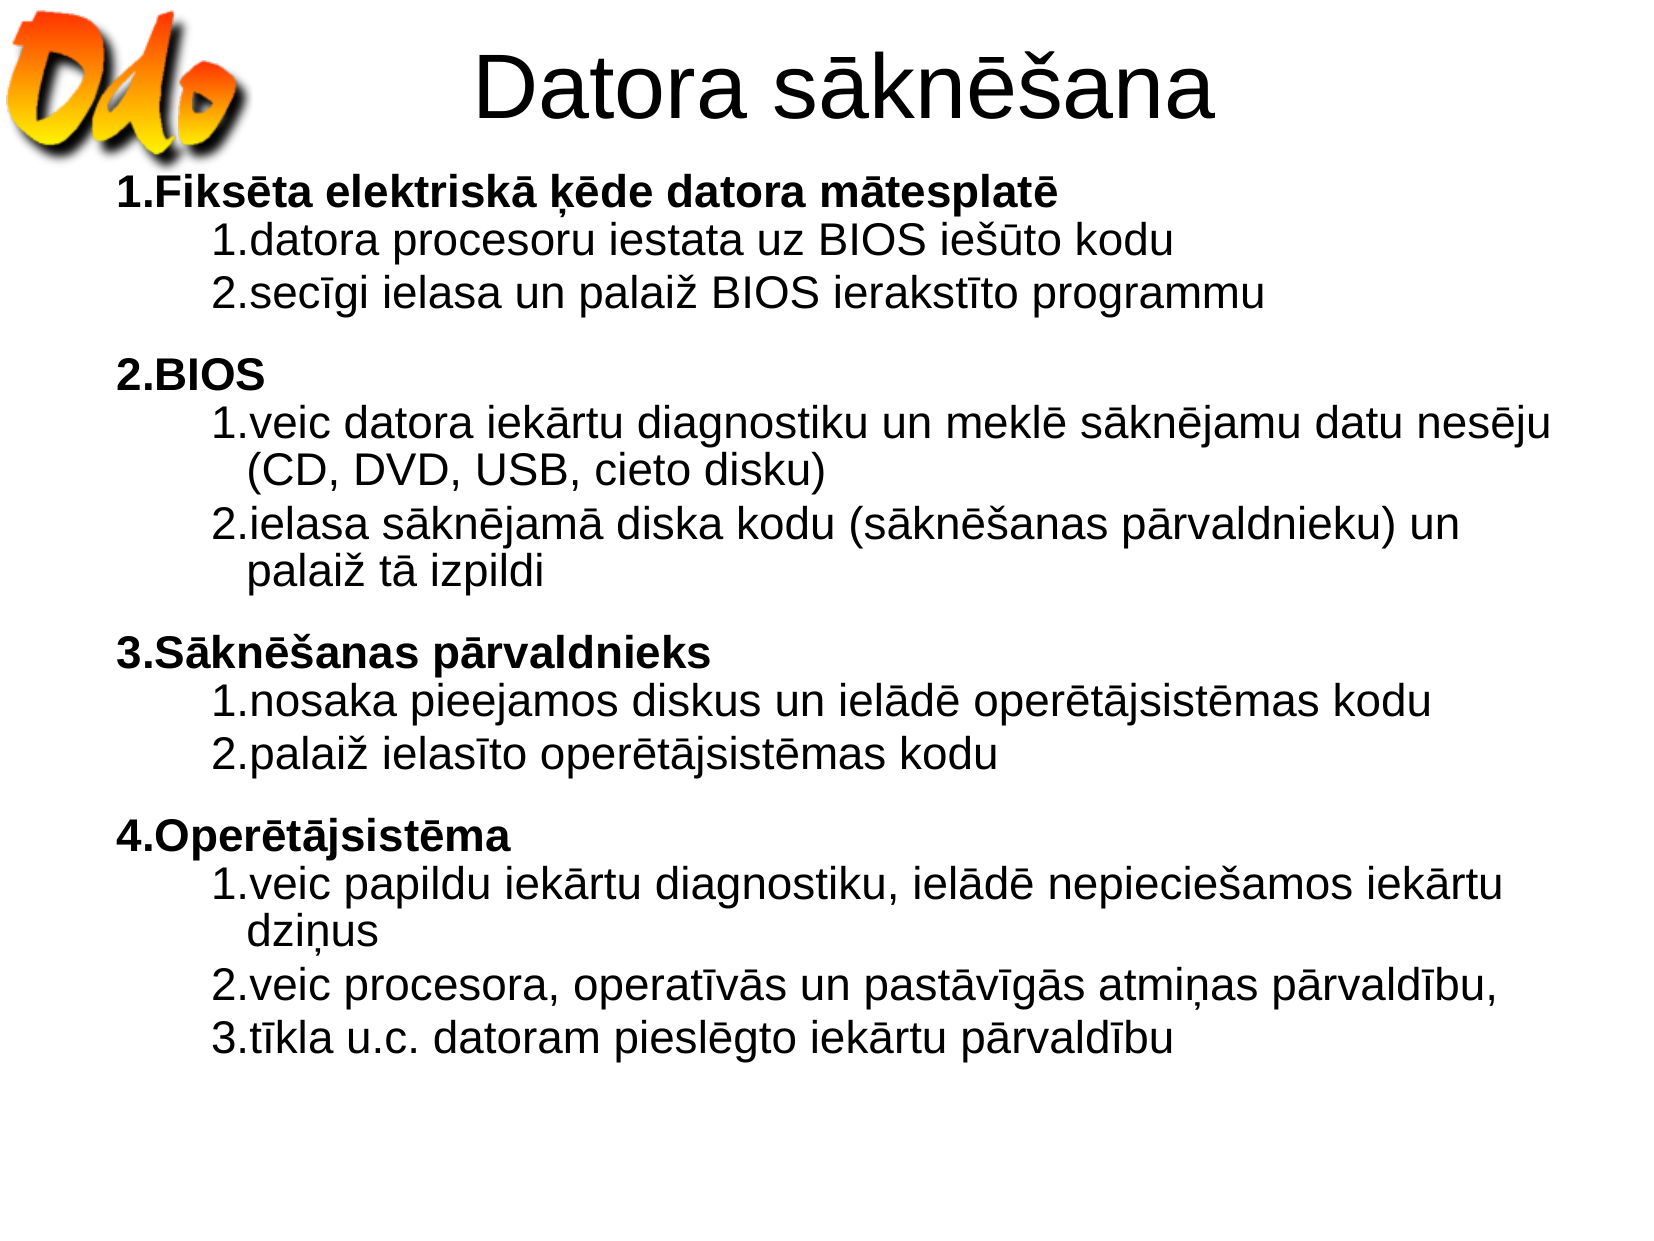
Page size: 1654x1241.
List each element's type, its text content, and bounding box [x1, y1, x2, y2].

list Fiksēta elektriskā ķēde datora mātesplatē datora procesoru iestata uz BIOS iešūto kodu secīgi ielasa un palaiž BIOS ierakstīto programmu BIOS veic datora iekārtu diagnostiku un meklē sāknējamu datu nesēju (CD, DVD, USB, cieto disku) ielasa sāknējamā diska kodu (sāknēšanas pārvaldnieku) un palaiž tā izpildi Sāknēšanas pārvaldnieks nosaka pieejamos diskus un ielādē operētājsistēmas kodu palaiž ielasīto operētājsistēmas kodu Operētājsistēma veic papildu iekārtu diagnostiku, ielādē nepieciešamos iekārtu dziņus veic procesora, operatīvās un pastāvīgās atmiņas pārvaldību, tīkla u.c. datoram pieslēgto iekārtu pārvaldību [116, 166, 1582, 1218]
picture [5, 6, 263, 178]
title Datora sāknēšana [70, 39, 1619, 142]
